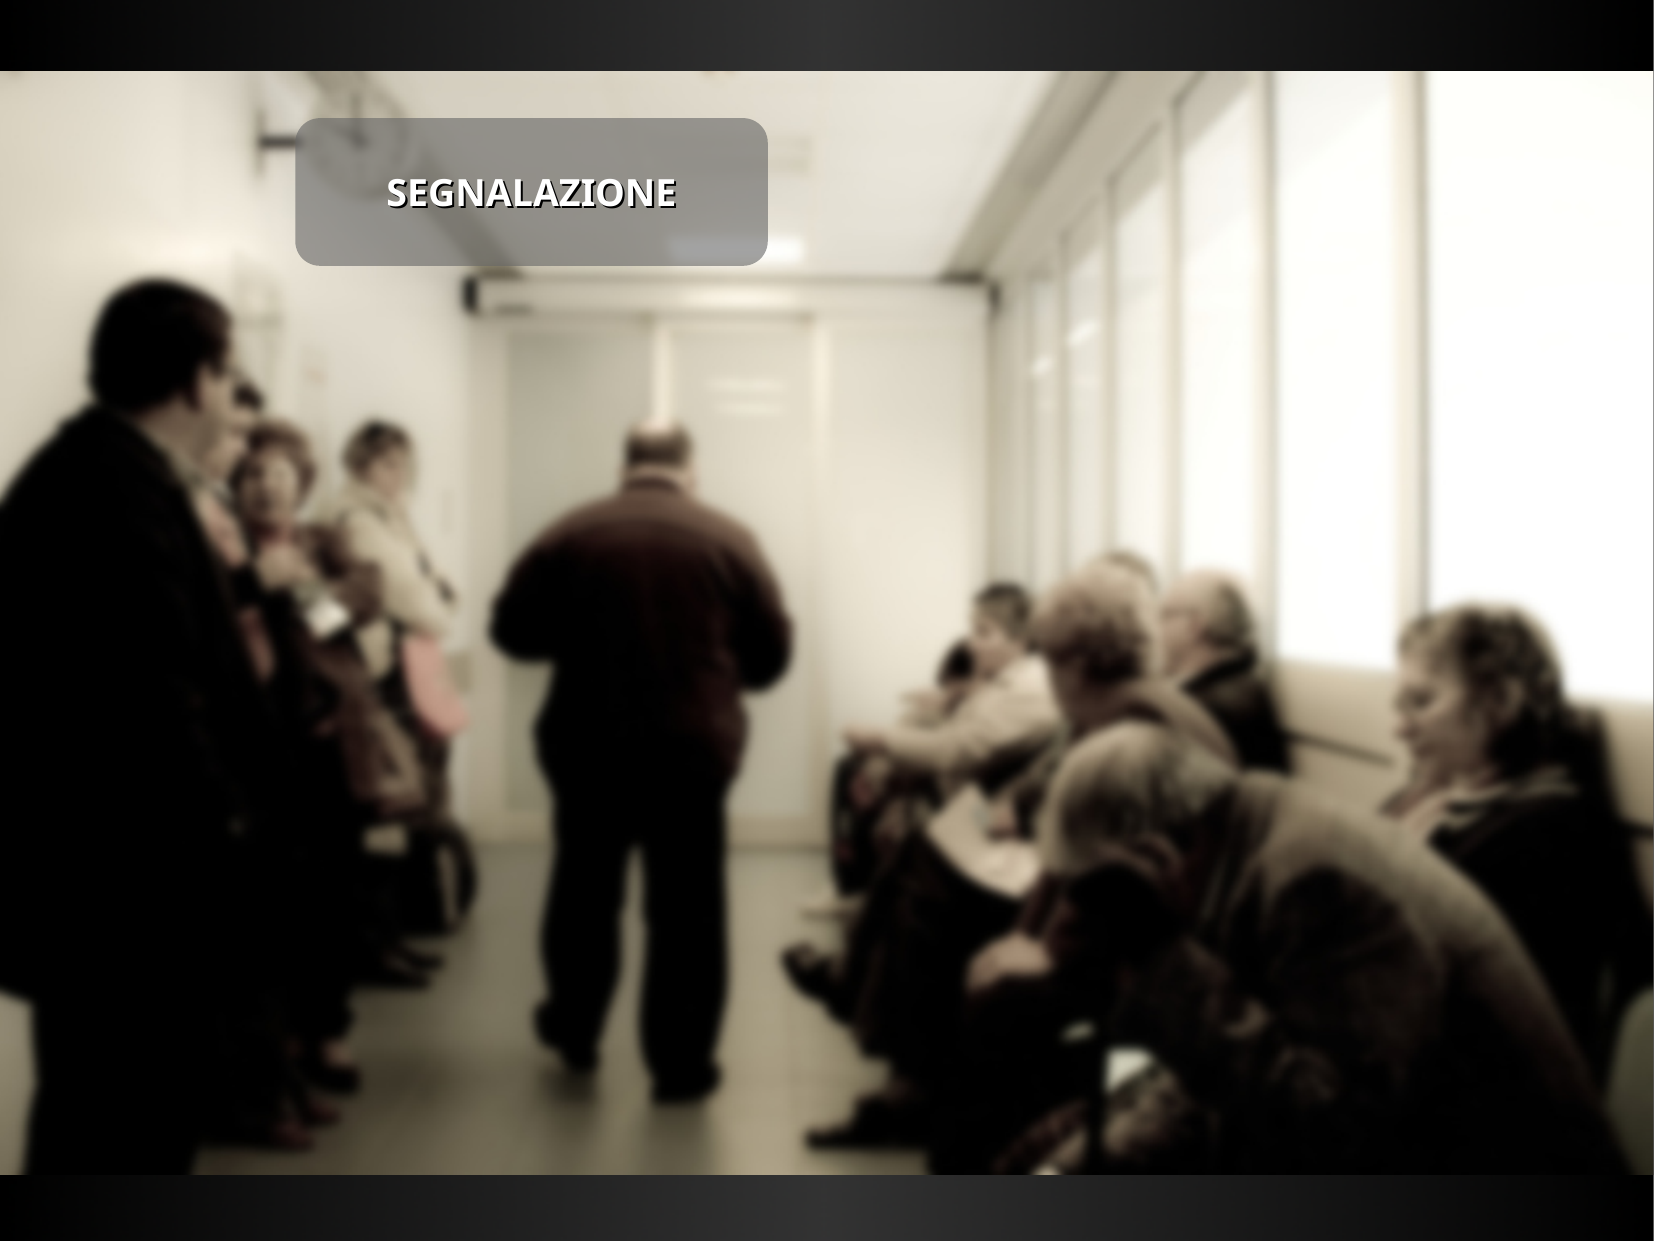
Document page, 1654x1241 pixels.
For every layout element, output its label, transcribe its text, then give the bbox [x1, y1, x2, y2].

picture [0, 0, 1654, 1241]
text_box SEGNALAZIONE [295, 118, 768, 266]
